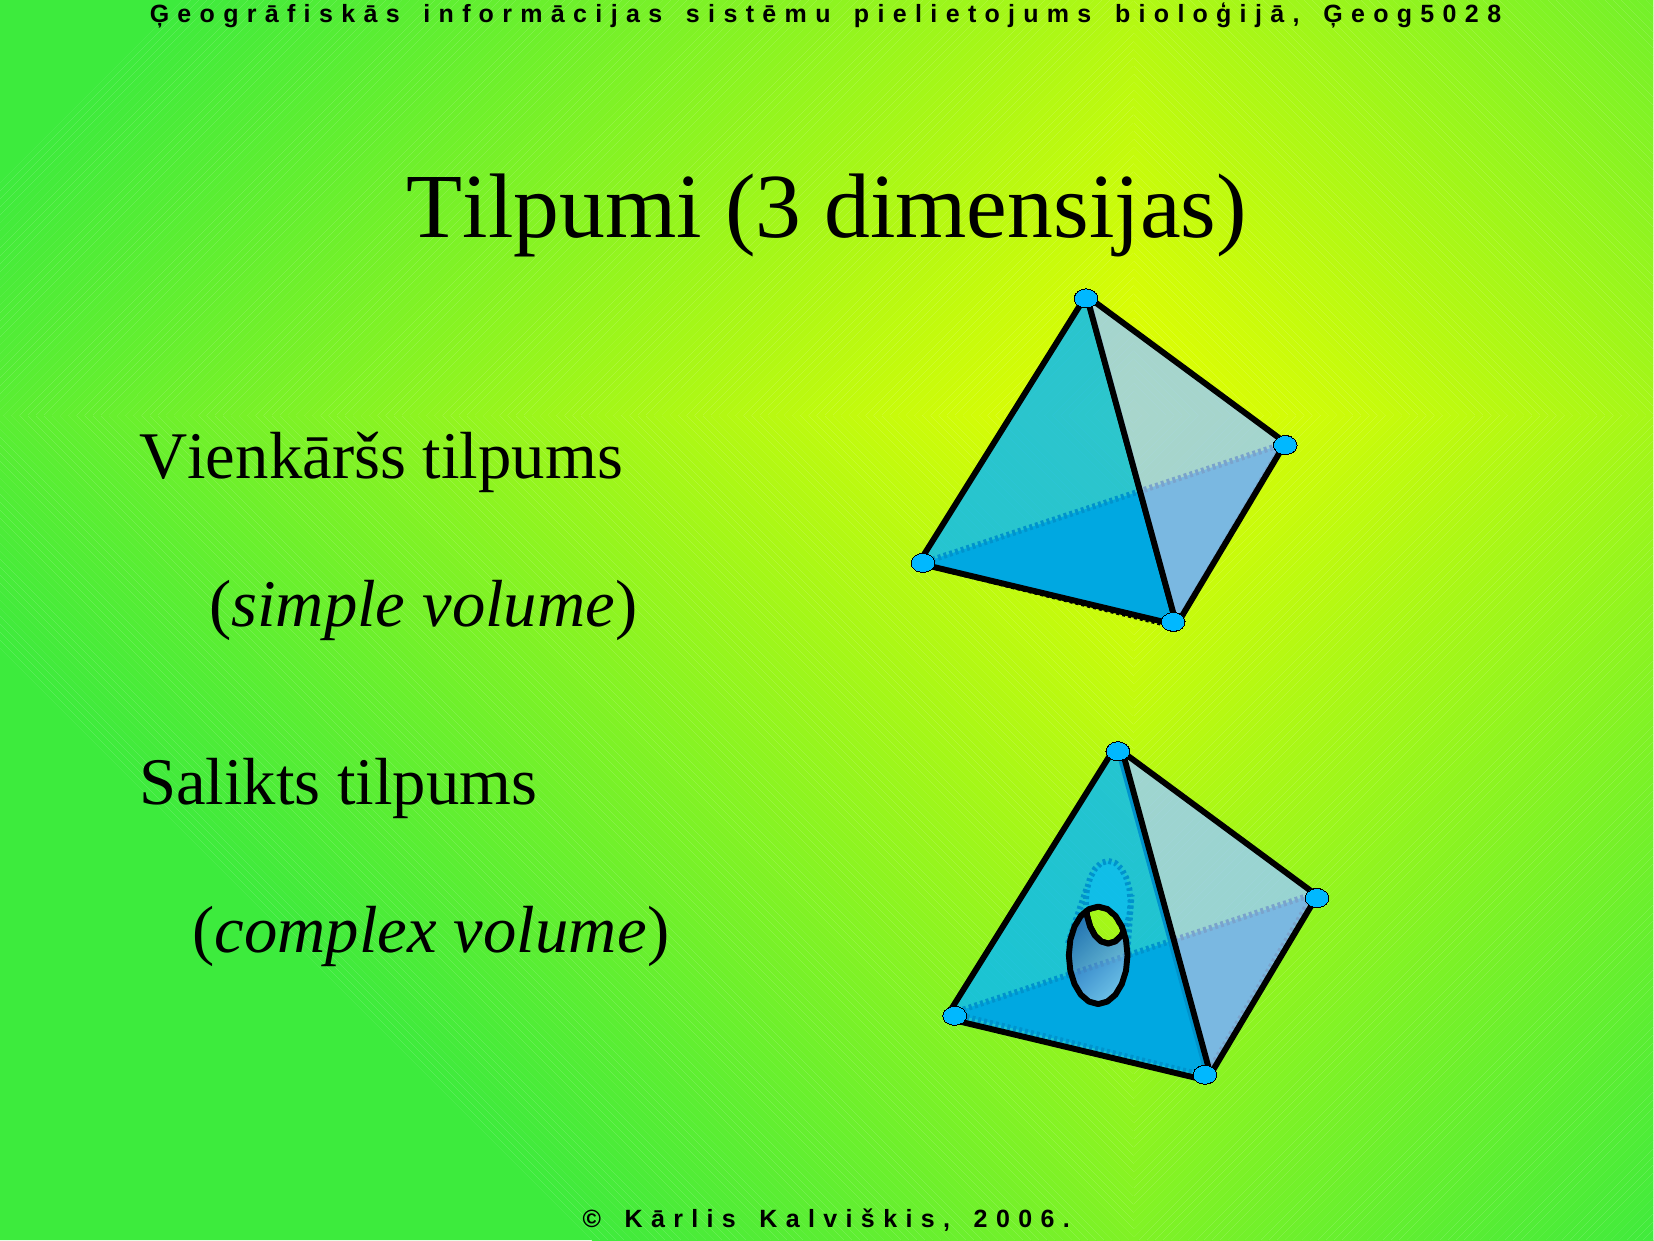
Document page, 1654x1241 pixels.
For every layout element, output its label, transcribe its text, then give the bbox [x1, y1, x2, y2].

title Tilpumi (3 dimensijas) [121, 102, 1534, 311]
text_box [911, 288, 1298, 632]
text_box [942, 741, 1329, 1085]
list Vienkāršs tilpums (simple volume) Salikts tilpums (complex volume) [121, 344, 1534, 1127]
